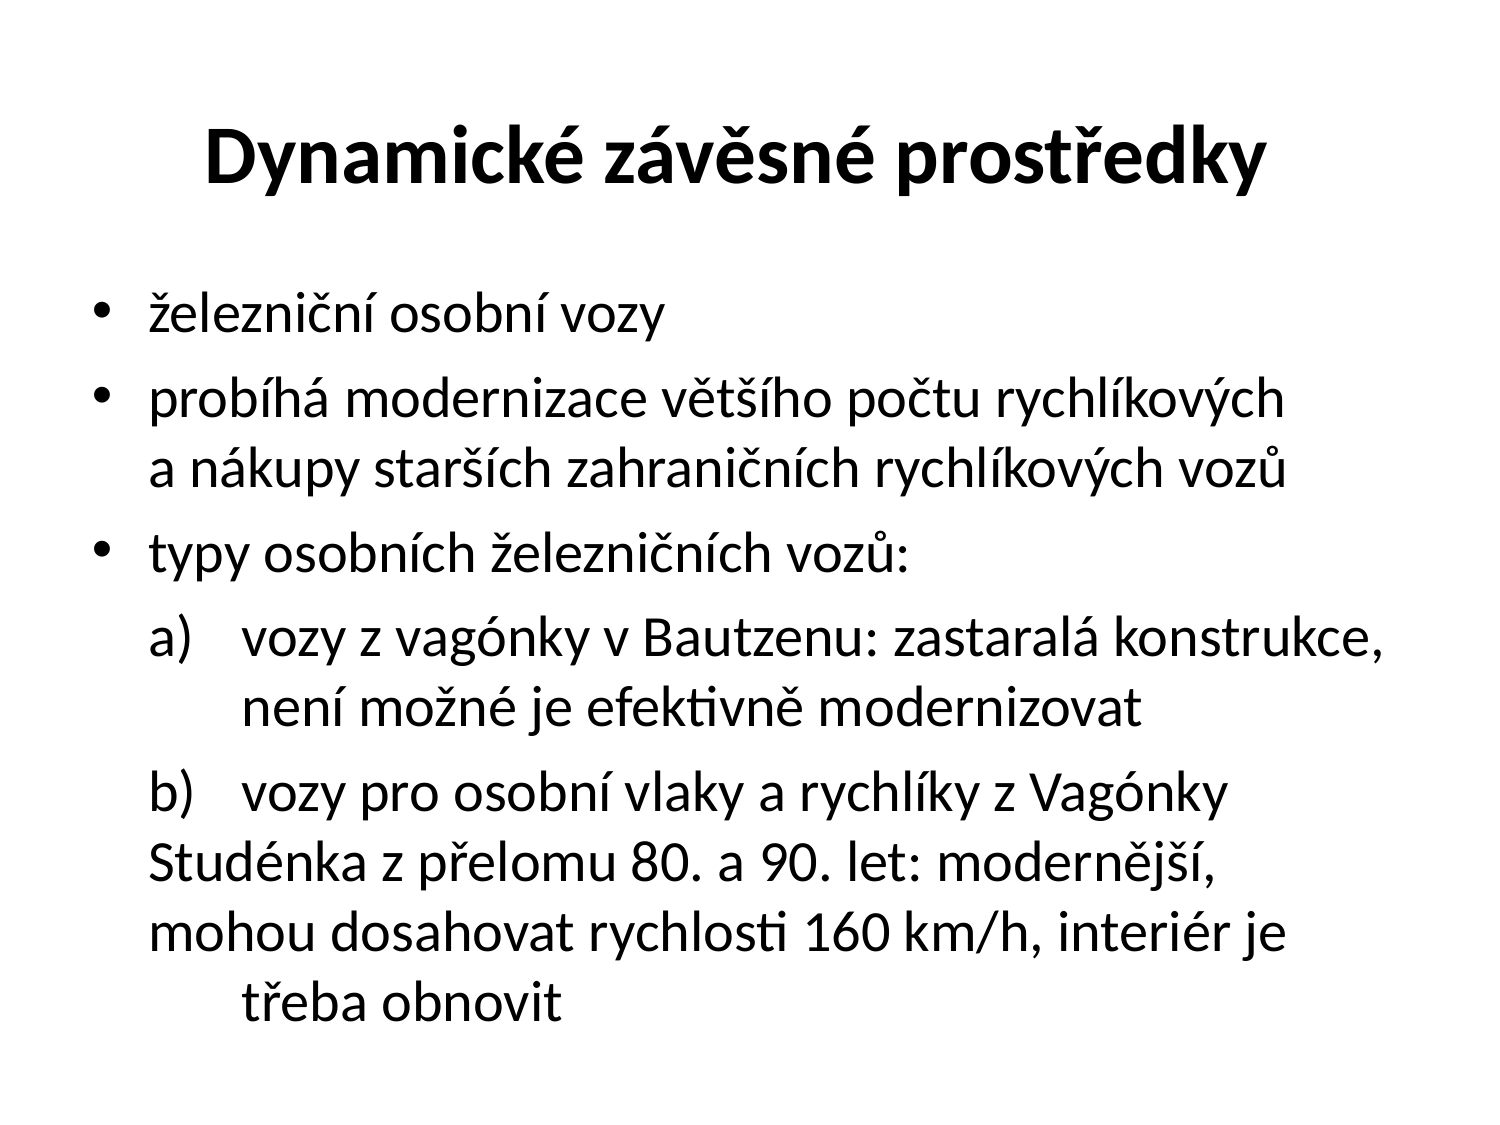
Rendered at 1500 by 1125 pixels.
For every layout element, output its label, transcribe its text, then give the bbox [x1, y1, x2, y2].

title Dynamické závěsné prostředky [75, 45, 1426, 233]
list železniční osobní vozy probíhá modernizace většího počtu rychlíkových a nákupy starších zahraničních rychlíkových vozů typy osobních železničních vozů: a) vozy z vagónky v Bautzenu: zastaralá konstrukce, není možné je efektivně modernizovat b) vozy pro osobní vlaky a rychlíky z Vagónky Studénka z přelomu 80. a 90. let: modernější, mohou dosahovat rychlosti 160 km/h, interiér je třeba obnovit [76, 267, 1427, 1125]
